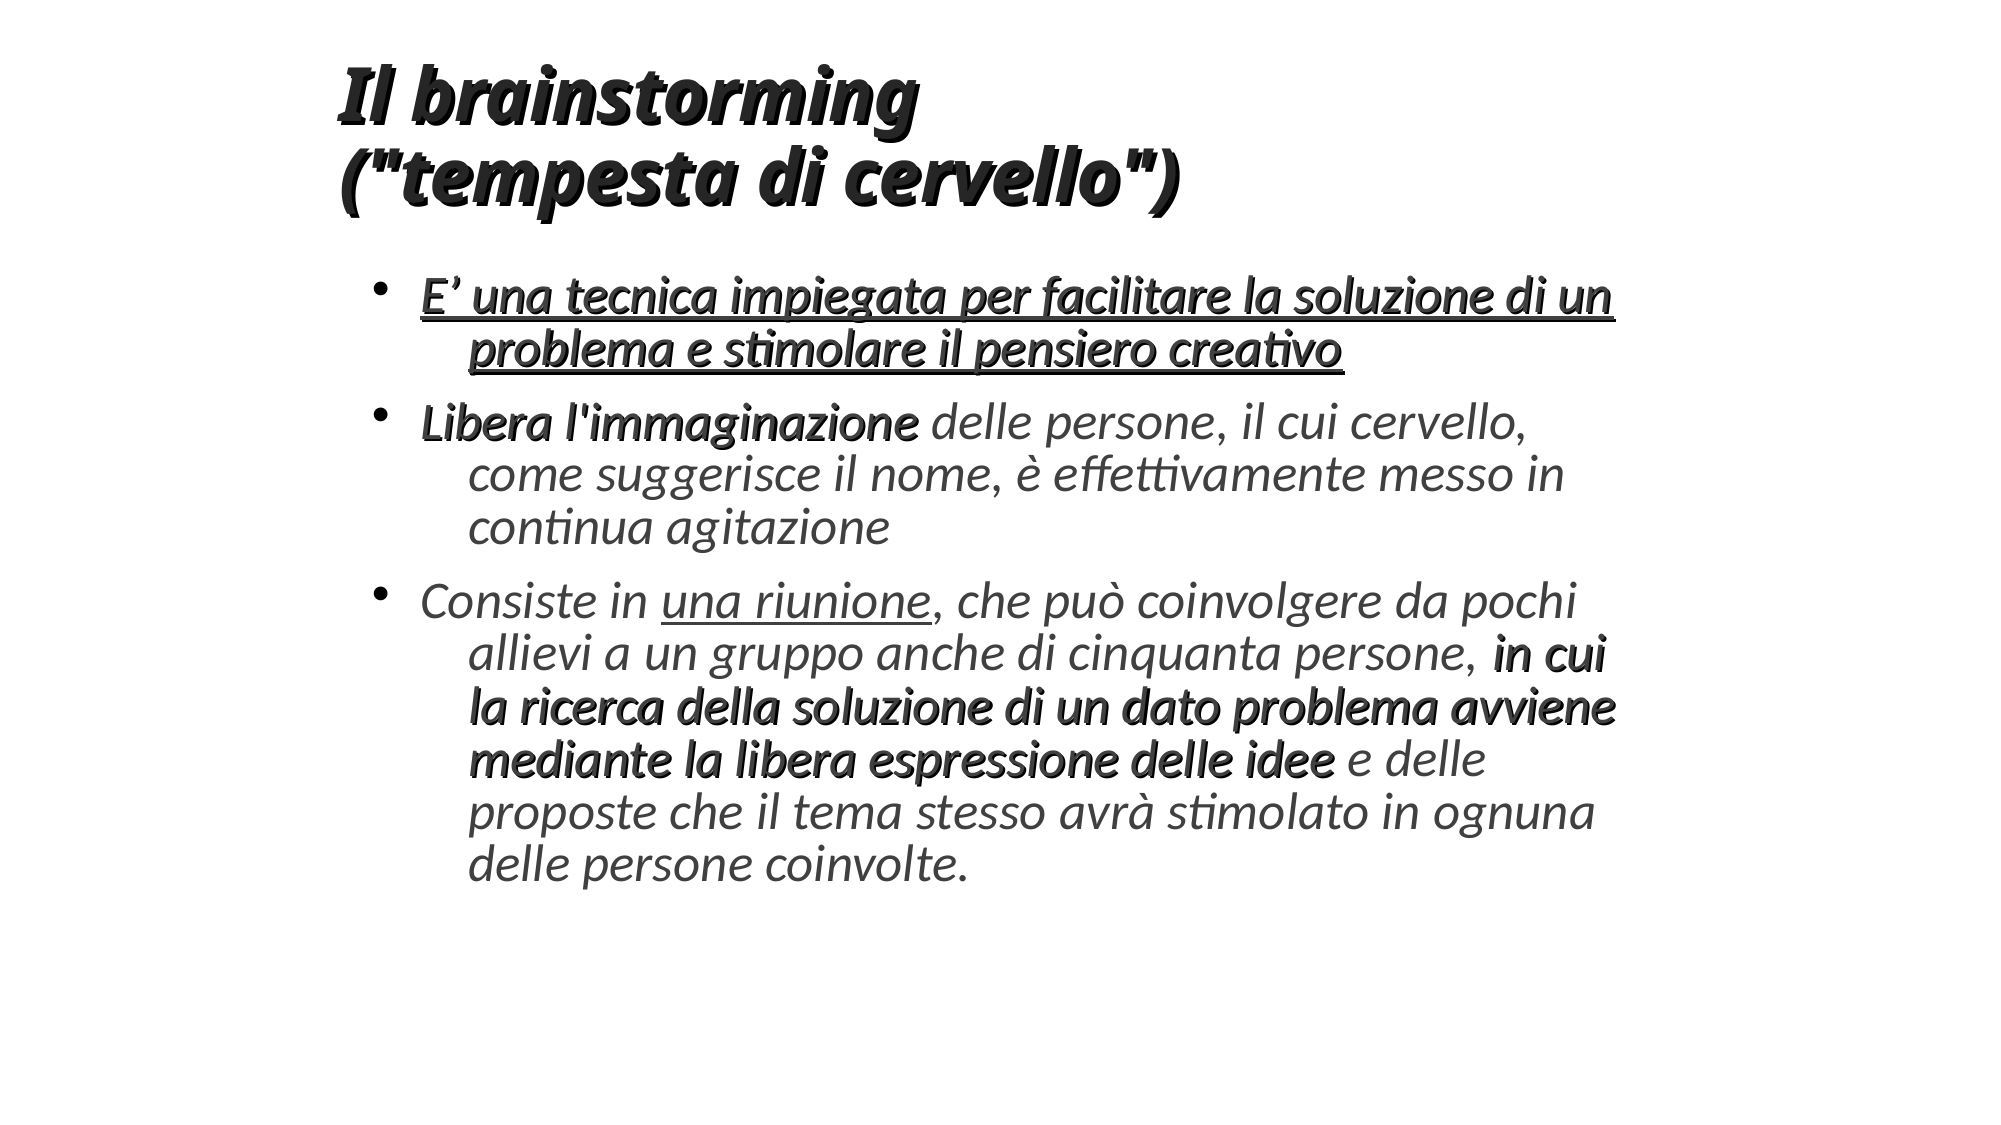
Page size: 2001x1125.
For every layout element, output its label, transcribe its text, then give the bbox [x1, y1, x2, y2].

title Il brainstorming ("tempesta di cervello") [324, 44, 1675, 233]
list E’ una tecnica impiegata per facilitare la soluzione di un problema e stimolare il pensiero creativo Libera l'immaginazione delle persone, il cui cervello, come suggerisce il nome, è effettivamente messo in continua agitazione Consiste in una riunione, che può coinvolgere da pochi allievi a un gruppo anche di cinquanta persone, in cui la ricerca della soluzione di un dato problema avviene mediante la libera espressione delle idee e delle proposte che il tema stesso avrà stimolato in ognuna delle persone coinvolte. [324, 263, 1645, 916]
